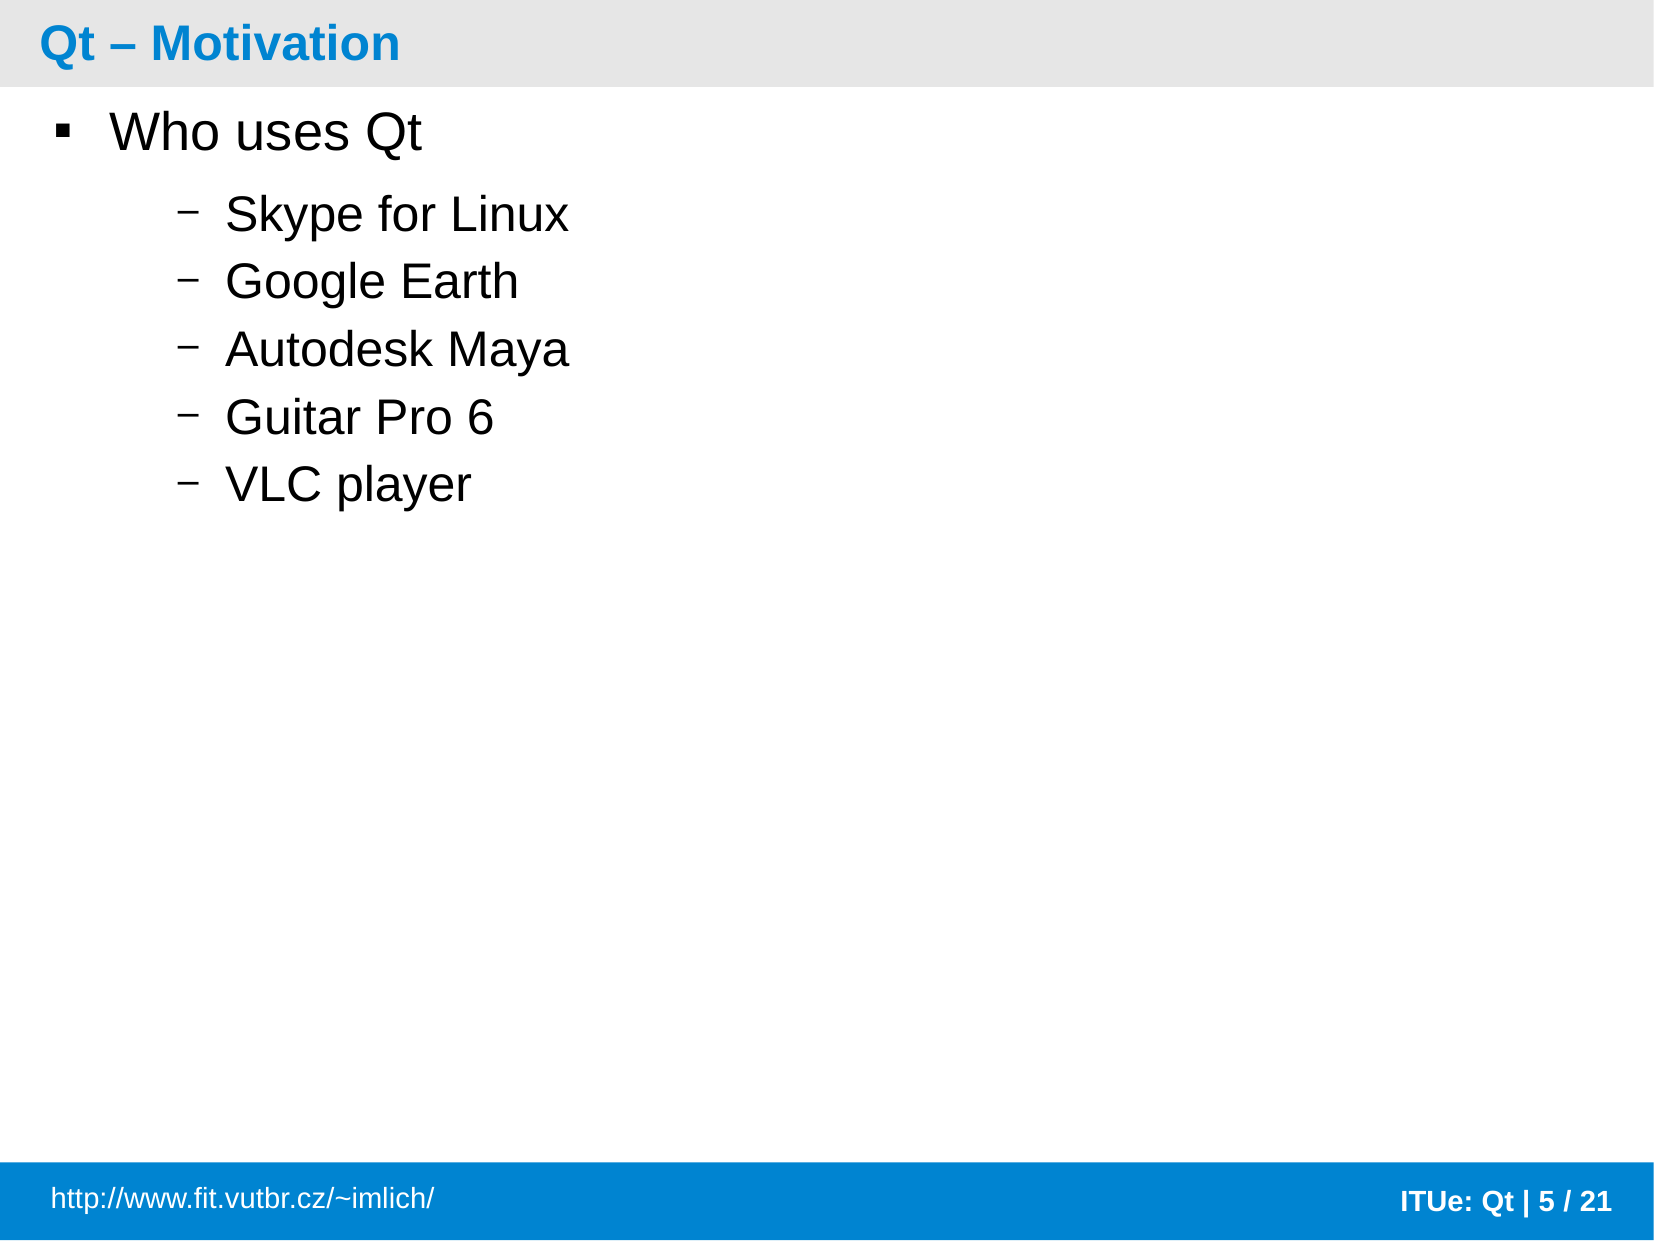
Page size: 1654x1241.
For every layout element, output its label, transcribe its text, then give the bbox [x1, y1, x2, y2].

title Qt – Motivation [39, 5, 1615, 81]
list Who uses Qt Skype for Linux Google Earth Autodesk Maya Guitar Pro 6 VLC player [38, 101, 1616, 1126]
